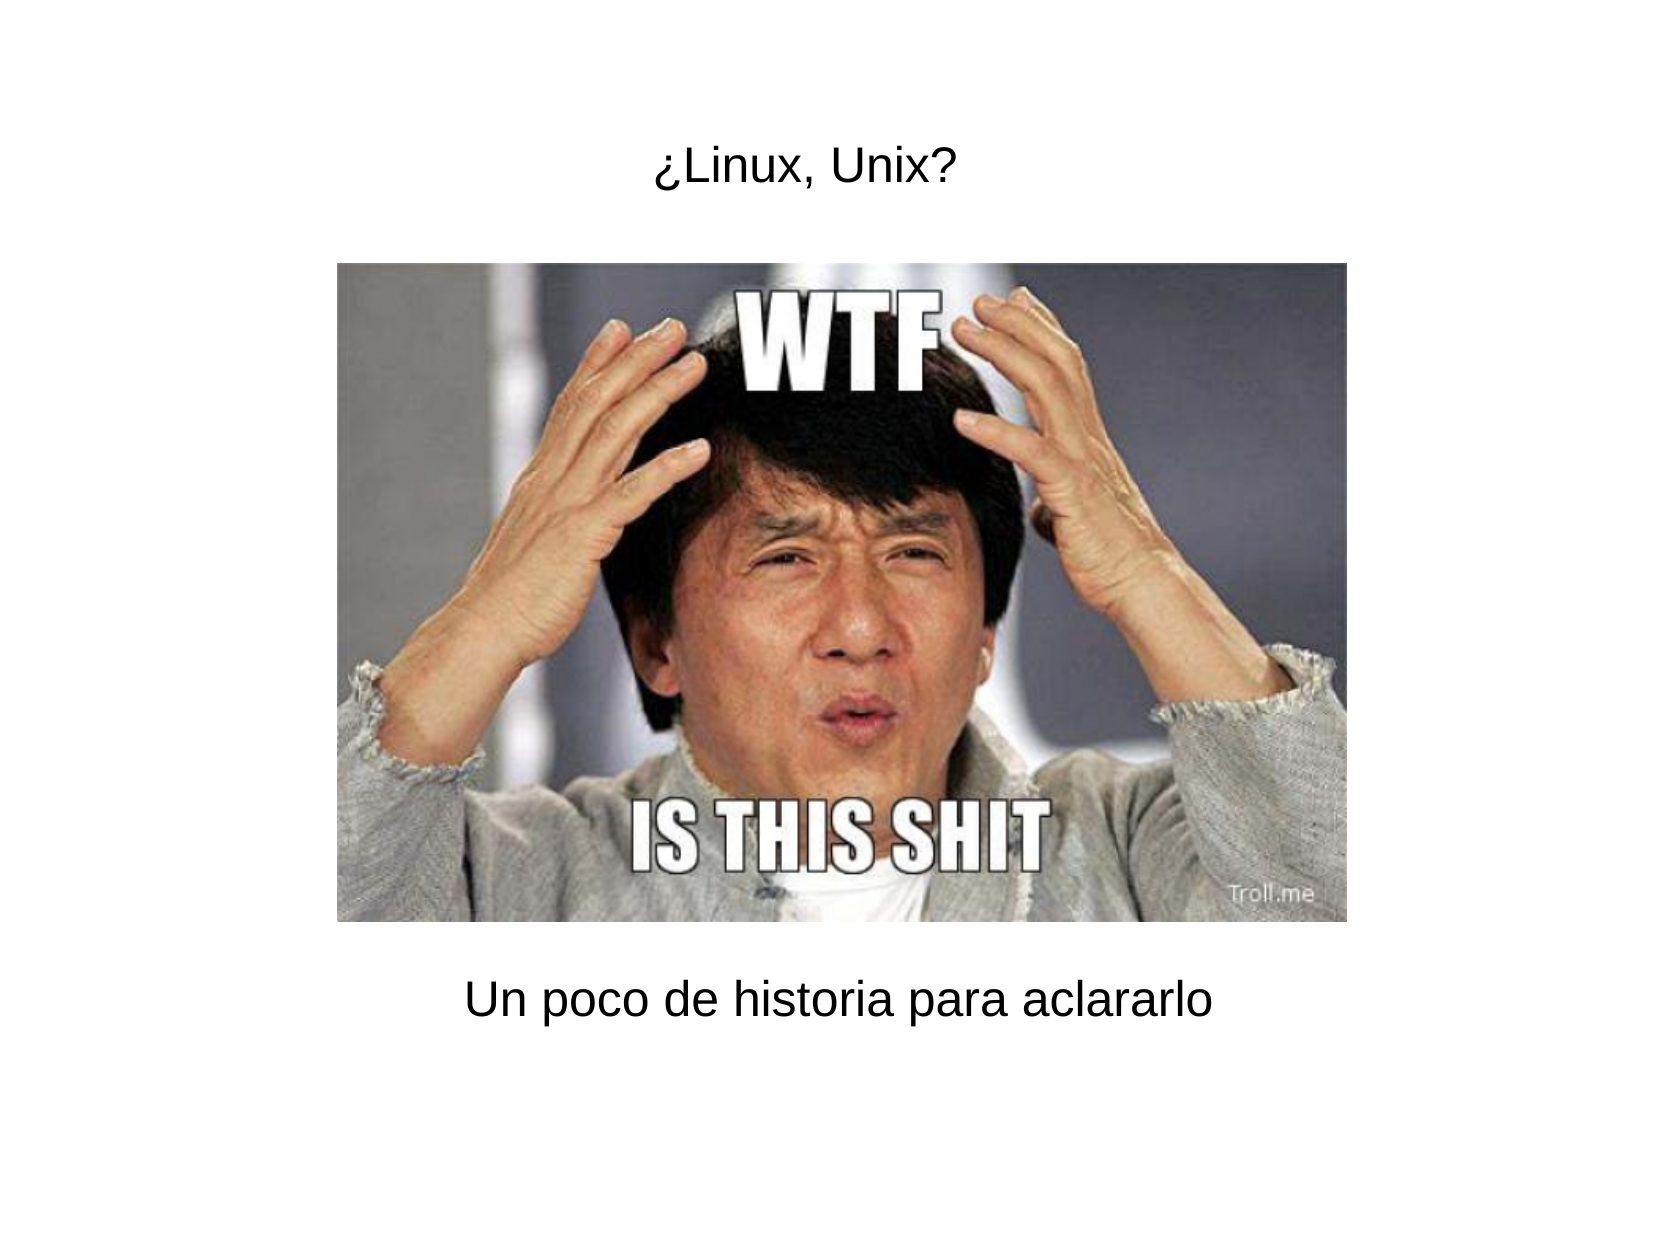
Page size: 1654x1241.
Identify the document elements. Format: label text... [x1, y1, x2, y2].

picture [337, 263, 1347, 922]
text_box Un poco de historia para aclararlo [448, 963, 1276, 1035]
text_box ¿Linux, Unix? [637, 129, 1063, 225]
